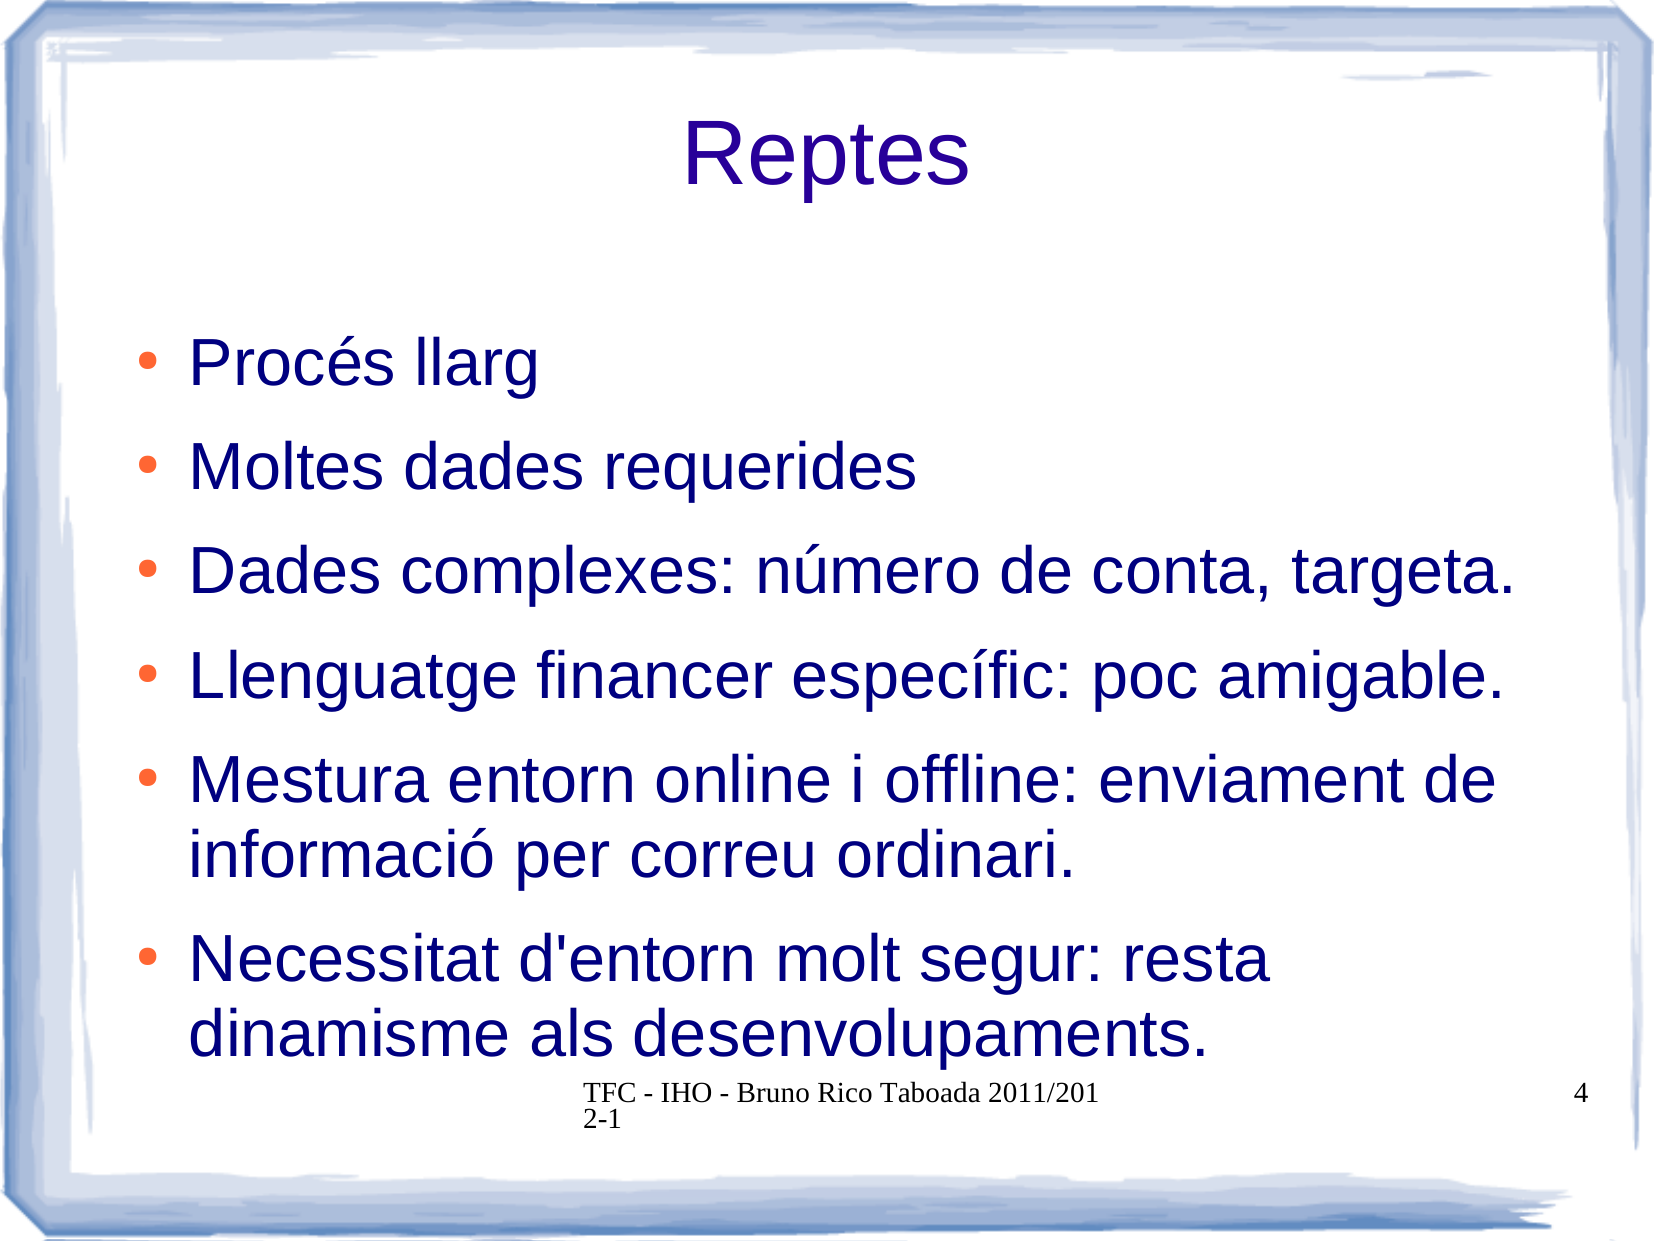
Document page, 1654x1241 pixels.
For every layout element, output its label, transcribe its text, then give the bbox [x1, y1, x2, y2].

list Procés llarg Moltes dades requerides Dades complexes: número de conta, targeta. Llenguatge financer específic: poc amigable. Mestura entorn online i offline: enviament de informació per correu ordinari. Necessitat d'entorn molt segur: resta dinamisme als desenvolupaments. [118, 324, 1571, 1167]
title Reptes [82, 49, 1571, 257]
picture [0, 0, 1654, 1241]
